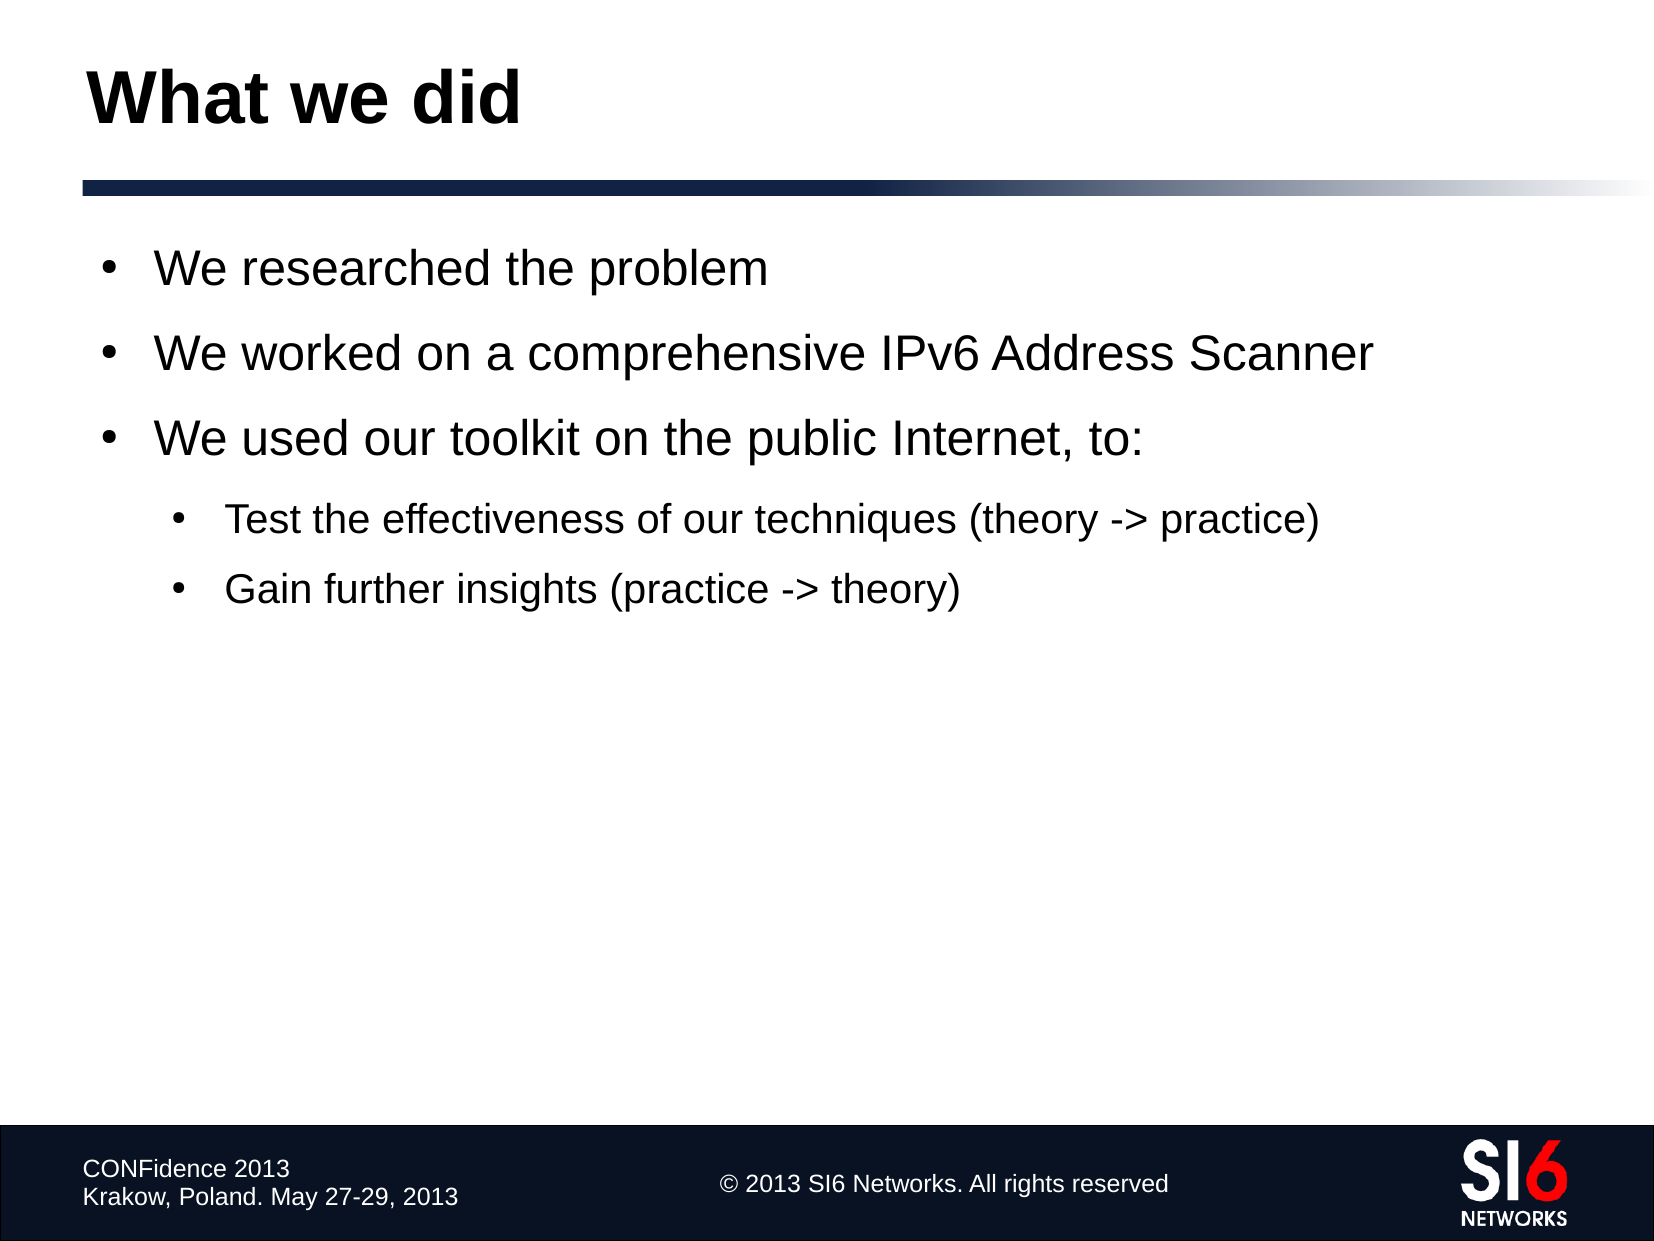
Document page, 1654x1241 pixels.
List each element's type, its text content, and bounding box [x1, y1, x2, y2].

list We researched the problem We worked on a comprehensive IPv6 Address Scanner We used our toolkit on the public Internet, to: Test the effectiveness of our techniques (theory -> practice) Gain further insights (practice -> theory) [82, 240, 1571, 1059]
title What we did [86, 30, 1576, 166]
picture [1461, 1139, 1567, 1226]
